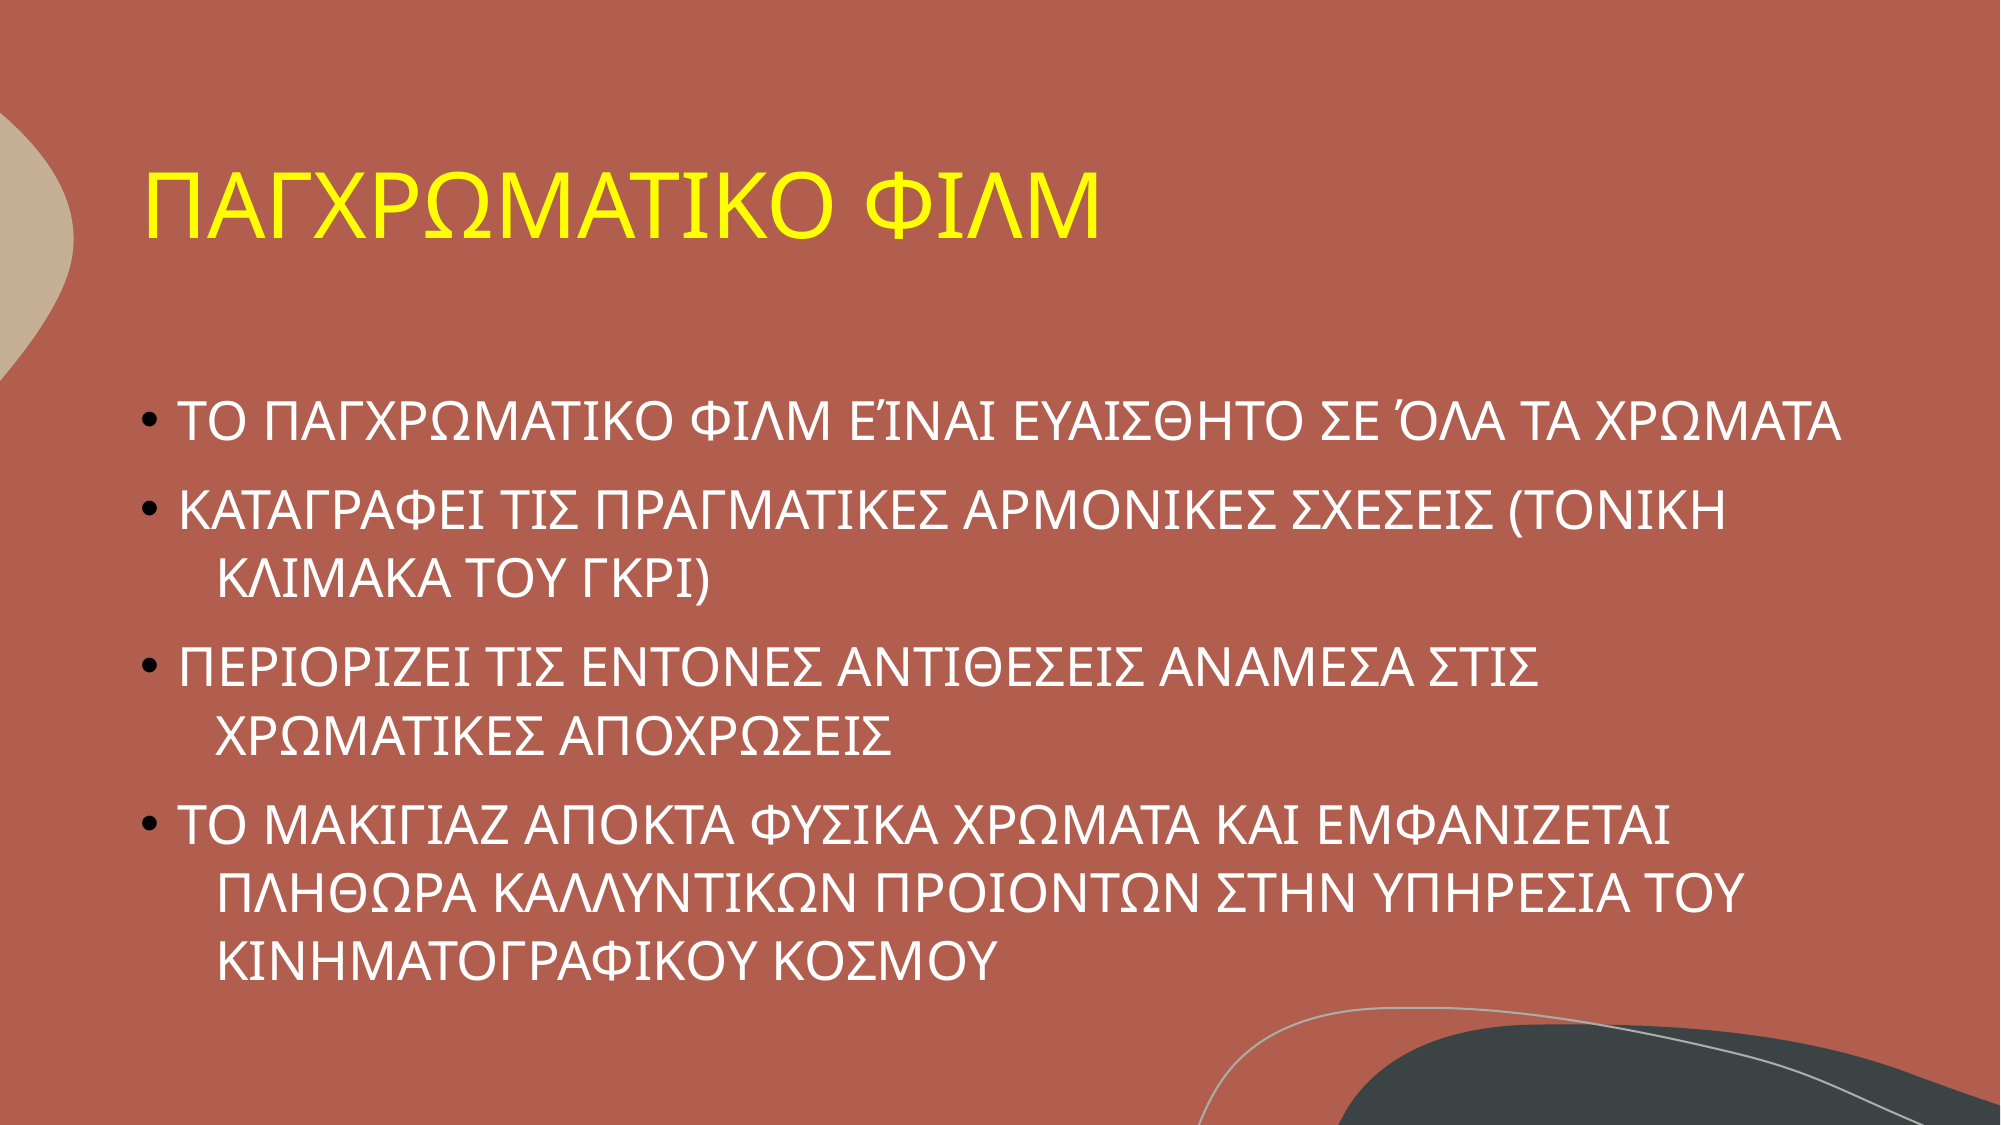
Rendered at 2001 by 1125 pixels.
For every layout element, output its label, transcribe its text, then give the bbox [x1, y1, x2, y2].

title ΠΑΓΧΡΩΜΑΤΙΚΟ ΦΙΛΜ [125, 125, 1193, 293]
list ΤΟ ΠΑΓΧΡΩΜΑΤΙΚΟ ΦΙΛΜ ΕΊΝΑΙ ΕΥΑΙΣΘΗΤΟ ΣΕ ΌΛΑ ΤΑ ΧΡΩΜΑΤΑ ΚΑΤΑΓΡΑΦΕΙ ΤΙΣ ΠΡΑΓΜΑΤΙΚΕΣ ΑΡΜΟΝΙΚΕΣ ΣΧΕΣΕΙΣ (ΤΟΝΙΚΗ ΚΛΙΜΑΚΑ ΤΟΥ ΓΚΡΙ) ΠΕΡΙΟΡΙΖΕΙ ΤΙΣ ΕΝΤΟΝΕΣ ΑΝΤΙΘΕΣΕΙΣ ΑΝΑΜΕΣΑ ΣΤΙΣ ΧΡΩΜΑΤΙΚΕΣ ΑΠΟΧΡΩΣΕΙΣ ΤΟ ΜΑΚΙΓΙΑΖ ΑΠΟΚΤΑ ΦΥΣΙΚΑ ΧΡΩΜΑΤΑ ΚΑΙ ΕΜΦΑΝΙΖΕΤΑΙ ΠΛΗΘΩΡΑ ΚΑΛΛΥΝΤΙΚΩΝ ΠΡΟΙΟΝΤΩΝ ΣΤΗΝ ΥΠΗΡΕΣΙΑ ΤΟΥ ΚΙΝΗΜΑΤΟΓΡΑΦΙΚΟΥ ΚΟΣΜΟΥ [125, 375, 1876, 1002]
